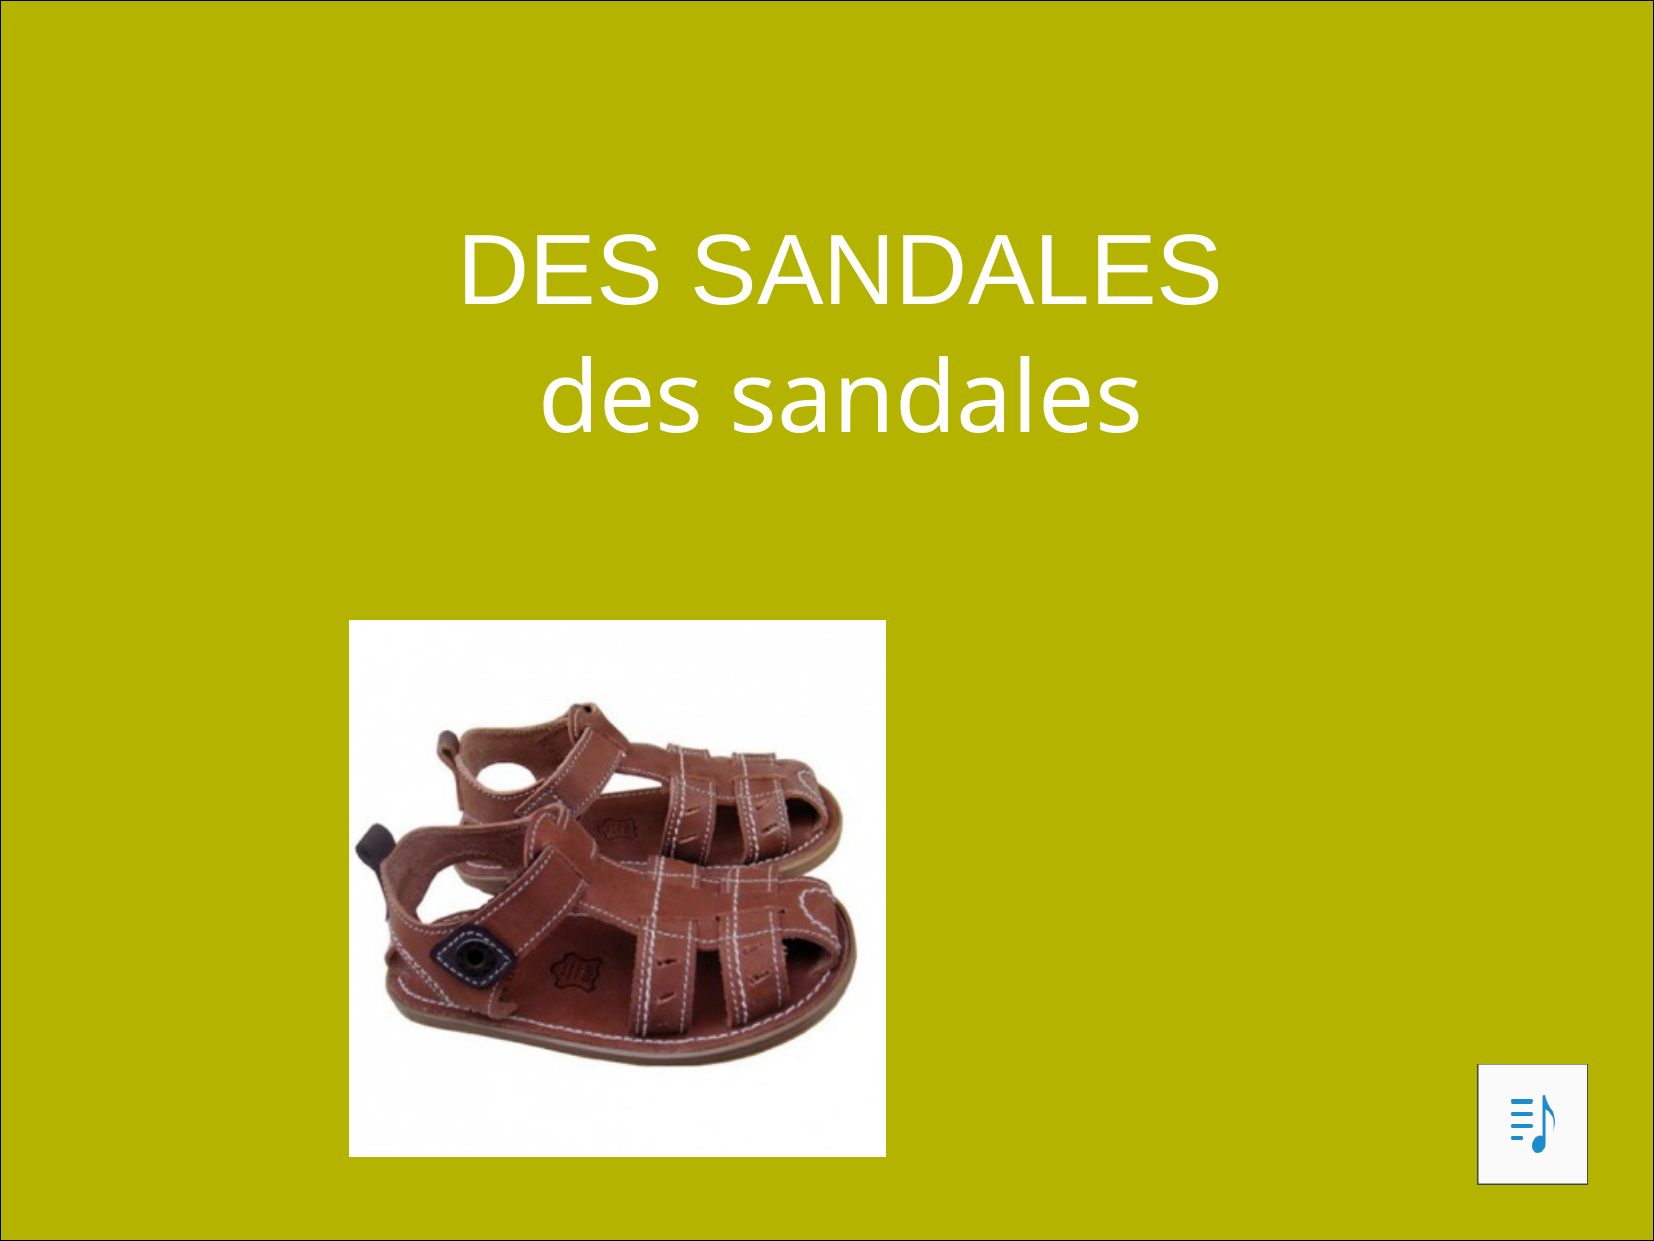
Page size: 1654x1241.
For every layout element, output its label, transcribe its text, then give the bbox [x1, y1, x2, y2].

text_box [0, 0, 1654, 1241]
picture [349, 620, 886, 1157]
text_box DES SANDALES des sandales [442, 206, 1240, 509]
